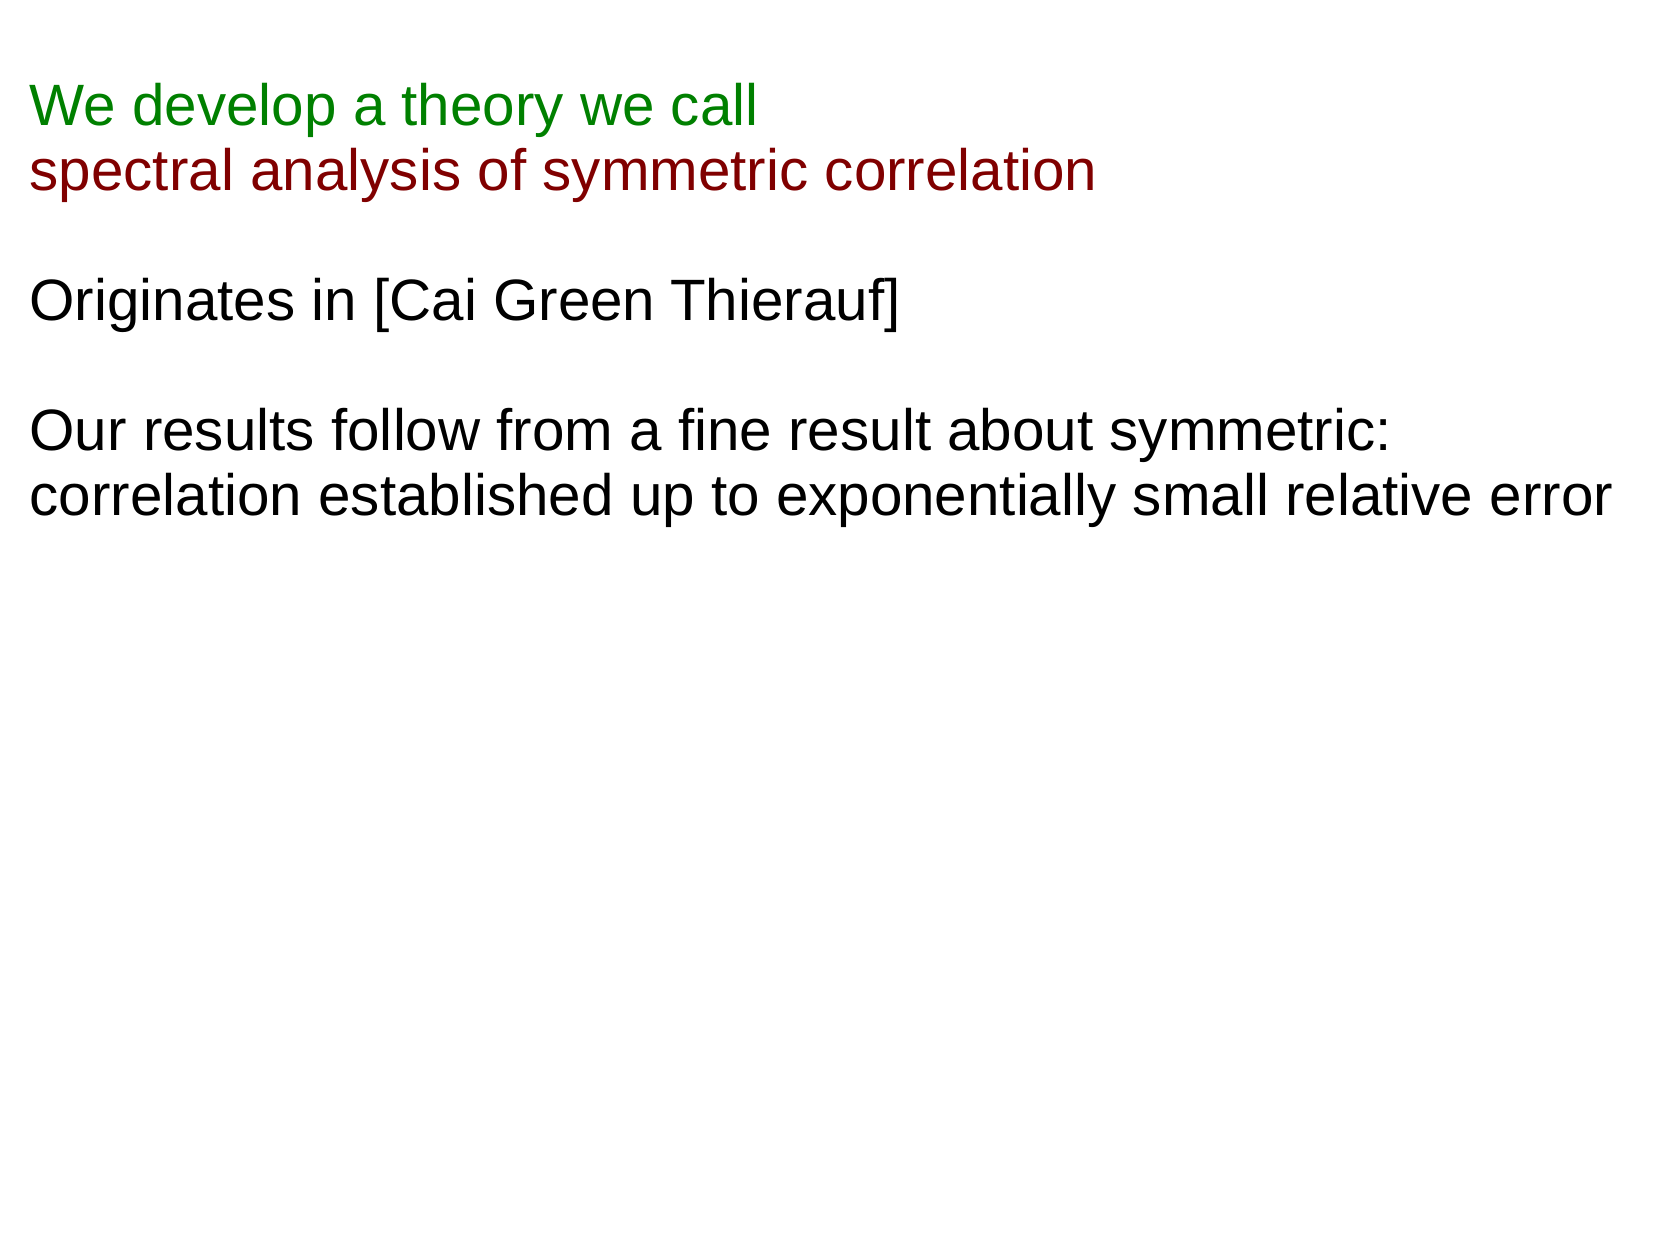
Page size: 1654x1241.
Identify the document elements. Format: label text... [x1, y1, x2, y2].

text_box We develop a theory we call spectral analysis of symmetric correlation Originates in [Cai Green Thierauf] Our results follow from a fine result about symmetric: correlation established up to exponentially small relative error [15, 0, 1636, 1241]
